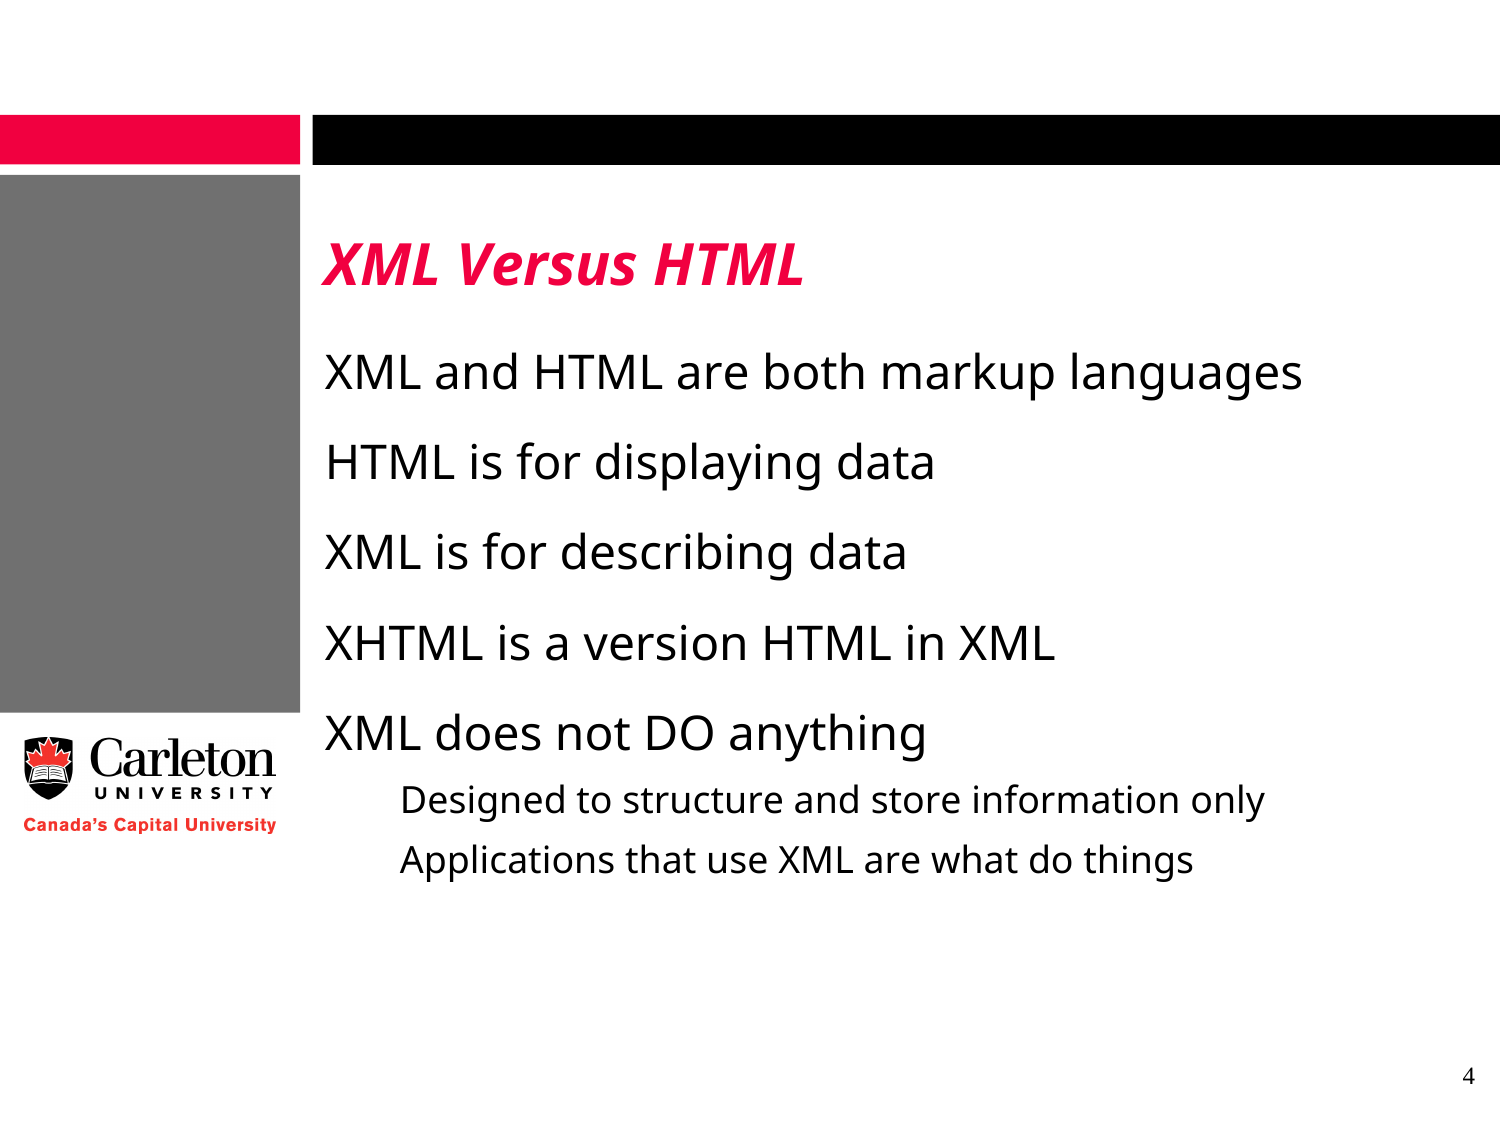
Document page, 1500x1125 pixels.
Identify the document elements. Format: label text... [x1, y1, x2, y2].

picture [24, 737, 276, 834]
title XML Versus HTML [324, 194, 1450, 324]
list XML and HTML are both markup languages HTML is for displaying data XML is for describing data XHTML is a version HTML in XML XML does not DO anything Designed to structure and store information only Applications that use XML are what do things [324, 324, 1450, 1036]
